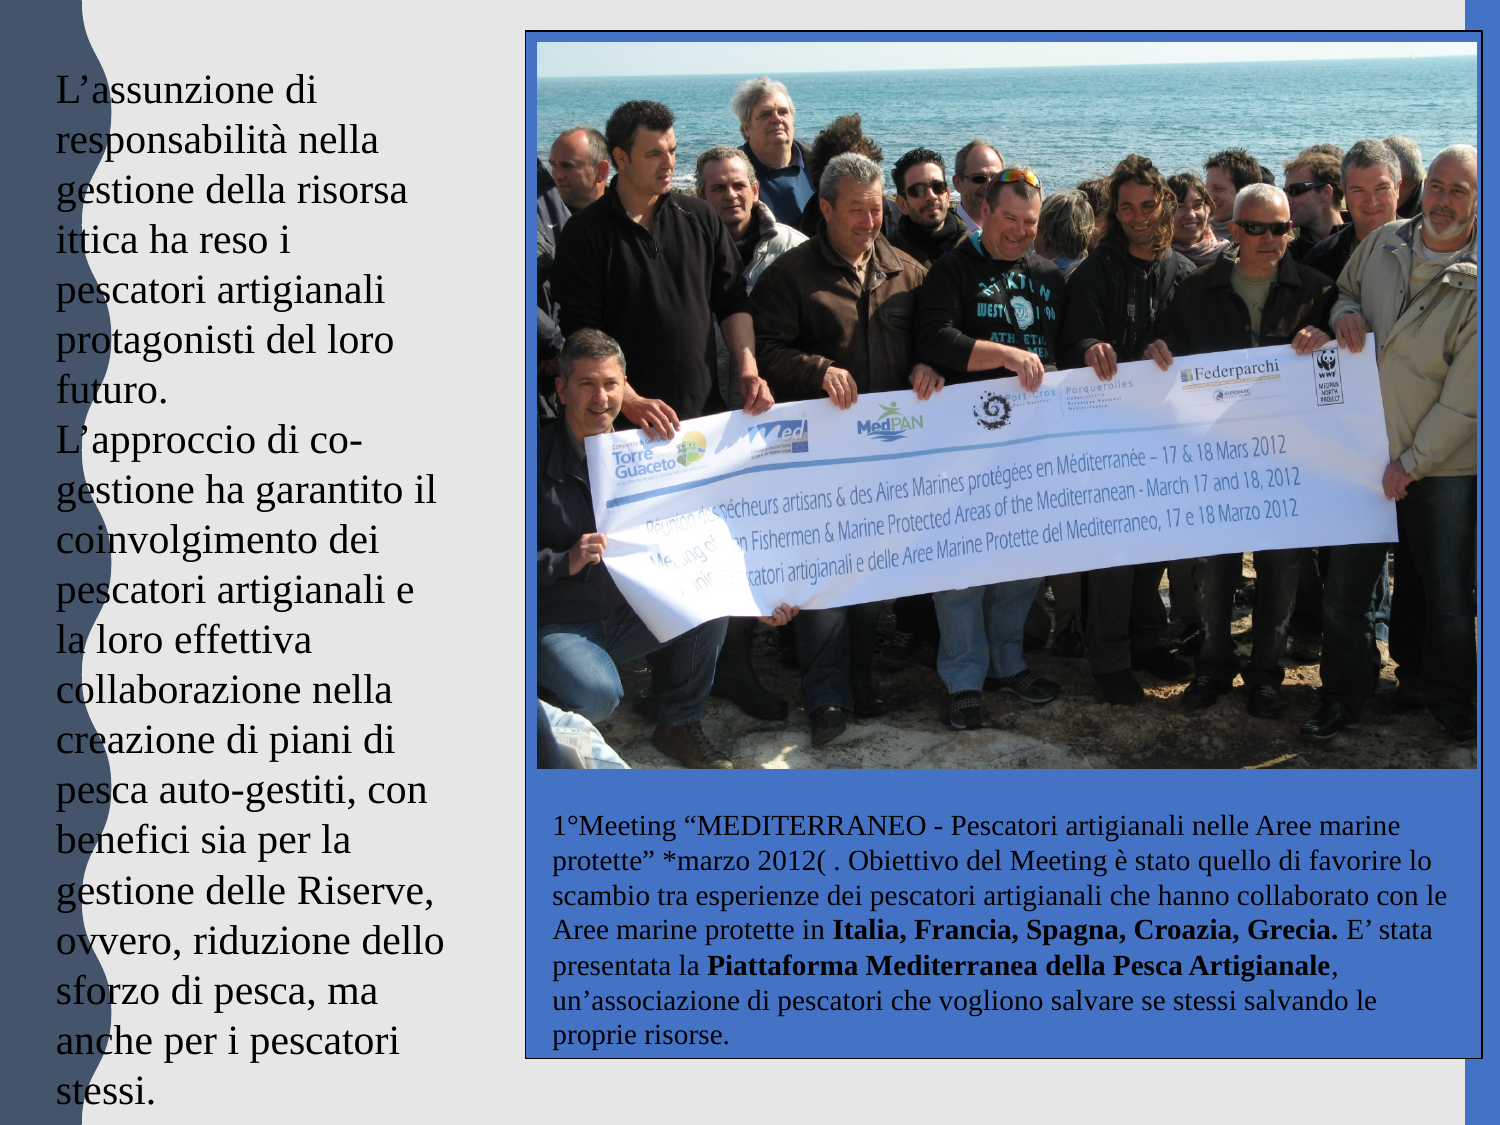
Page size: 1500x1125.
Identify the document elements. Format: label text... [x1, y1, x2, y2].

text_box L’assunzione di responsabilità nella gestione della risorsa ittica ha reso i pescatori artigianali protagonisti del loro futuro. L’approccio di co-gestione ha garantito il coinvolgimento dei pescatori artigianali e la loro effettiva collaborazione nella creazione di piani di pesca auto-gestiti, con benefici sia per la gestione delle Riserve, ovvero, riduzione dello sforzo di pesca, ma anche per i pescatori stessi. [41, 54, 467, 1120]
text_box 1°Meeting “MEDITERRANEO - Pescatori artigianali nelle Aree marine protette” *marzo 2012( . Obiettivo del Meeting è stato quello di favorire lo scambio tra esperienze dei pescatori artigianali che hanno collaborato con le Aree marine protette in Italia, Francia, Spagna, Croazia, Grecia. E’ stata presentata la Piattaforma Mediterranea della Pesca Artigianale, un’associazione di pescatori che vogliono salvare se stessi salvando le proprie risorse. [537, 798, 1471, 1059]
picture [537, 42, 1477, 769]
text_box [525, 31, 1483, 1059]
